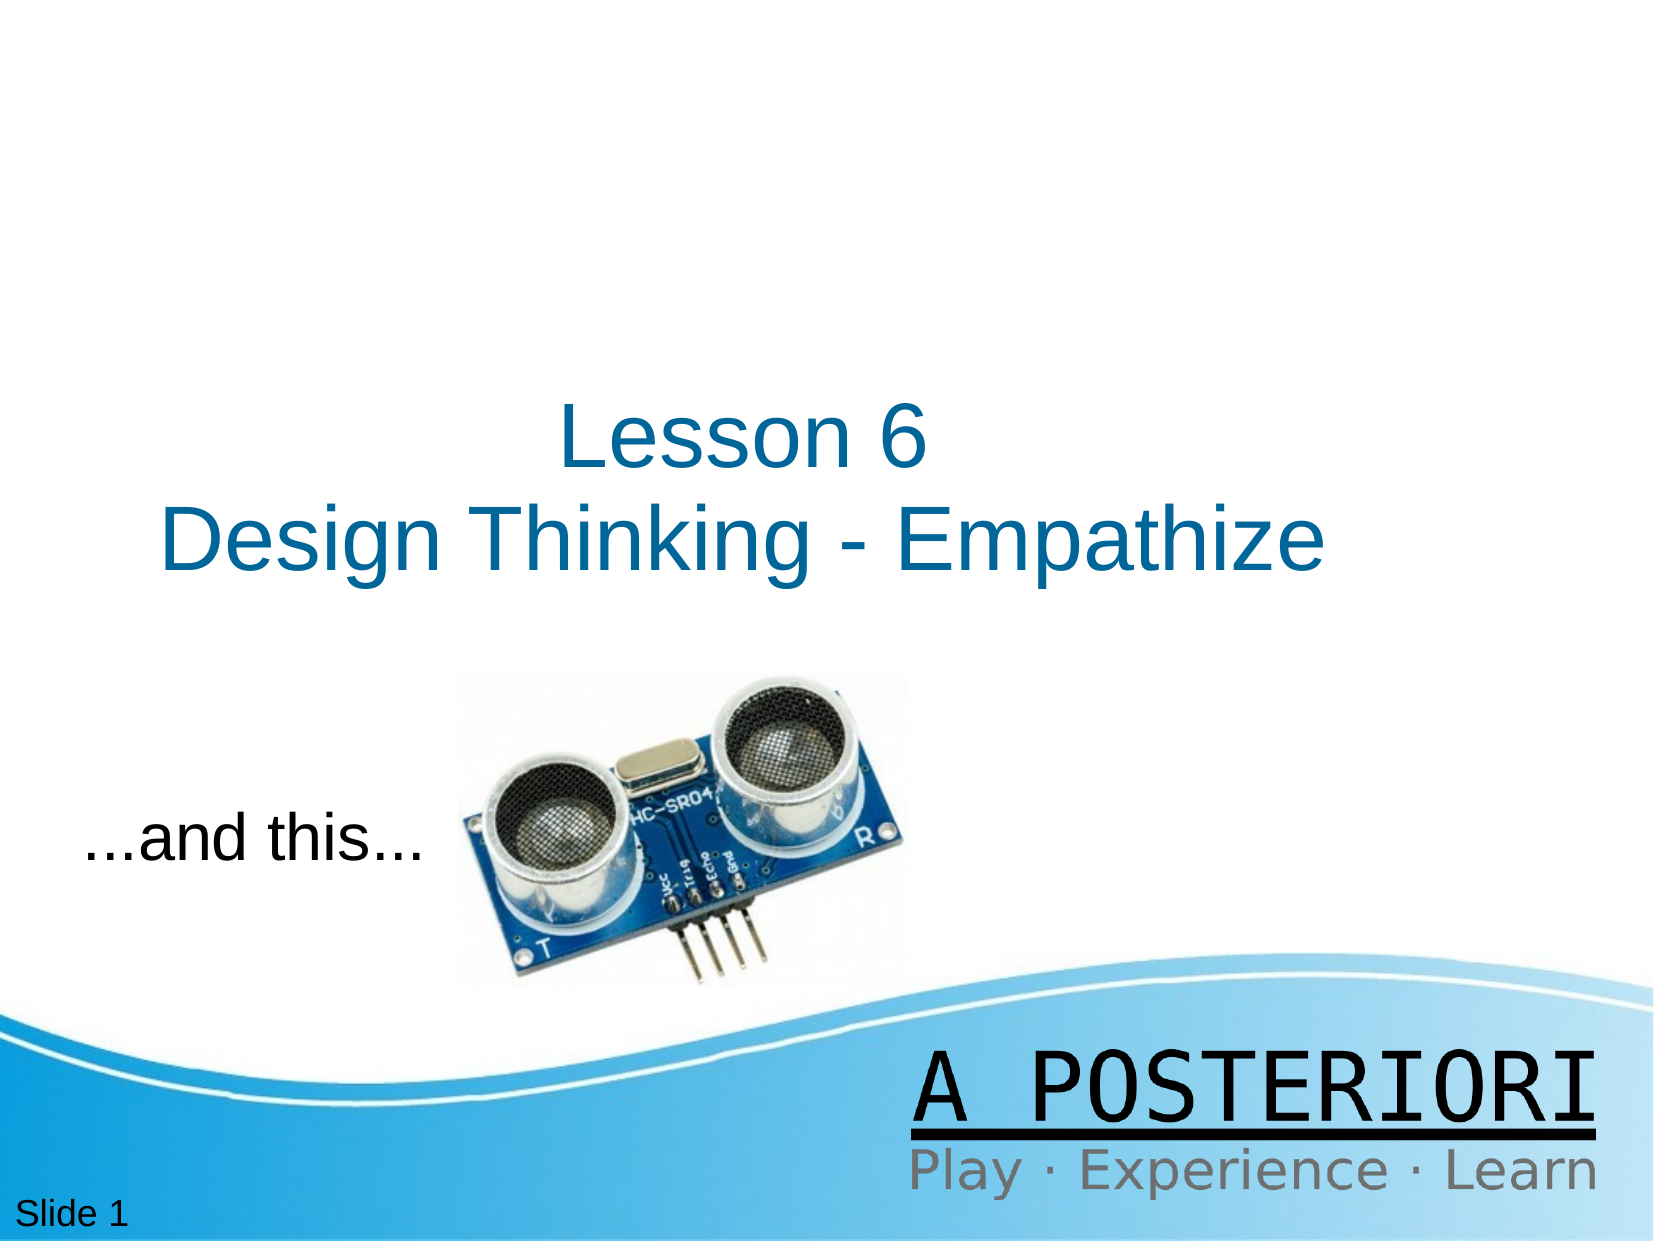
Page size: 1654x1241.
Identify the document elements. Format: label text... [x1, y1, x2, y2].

picture [0, 952, 1654, 1241]
subtitle ...and this... [82, 665, 1571, 1010]
picture [458, 672, 909, 988]
title Lesson 6 Design Thinking - Empathize [0, 384, 1489, 592]
